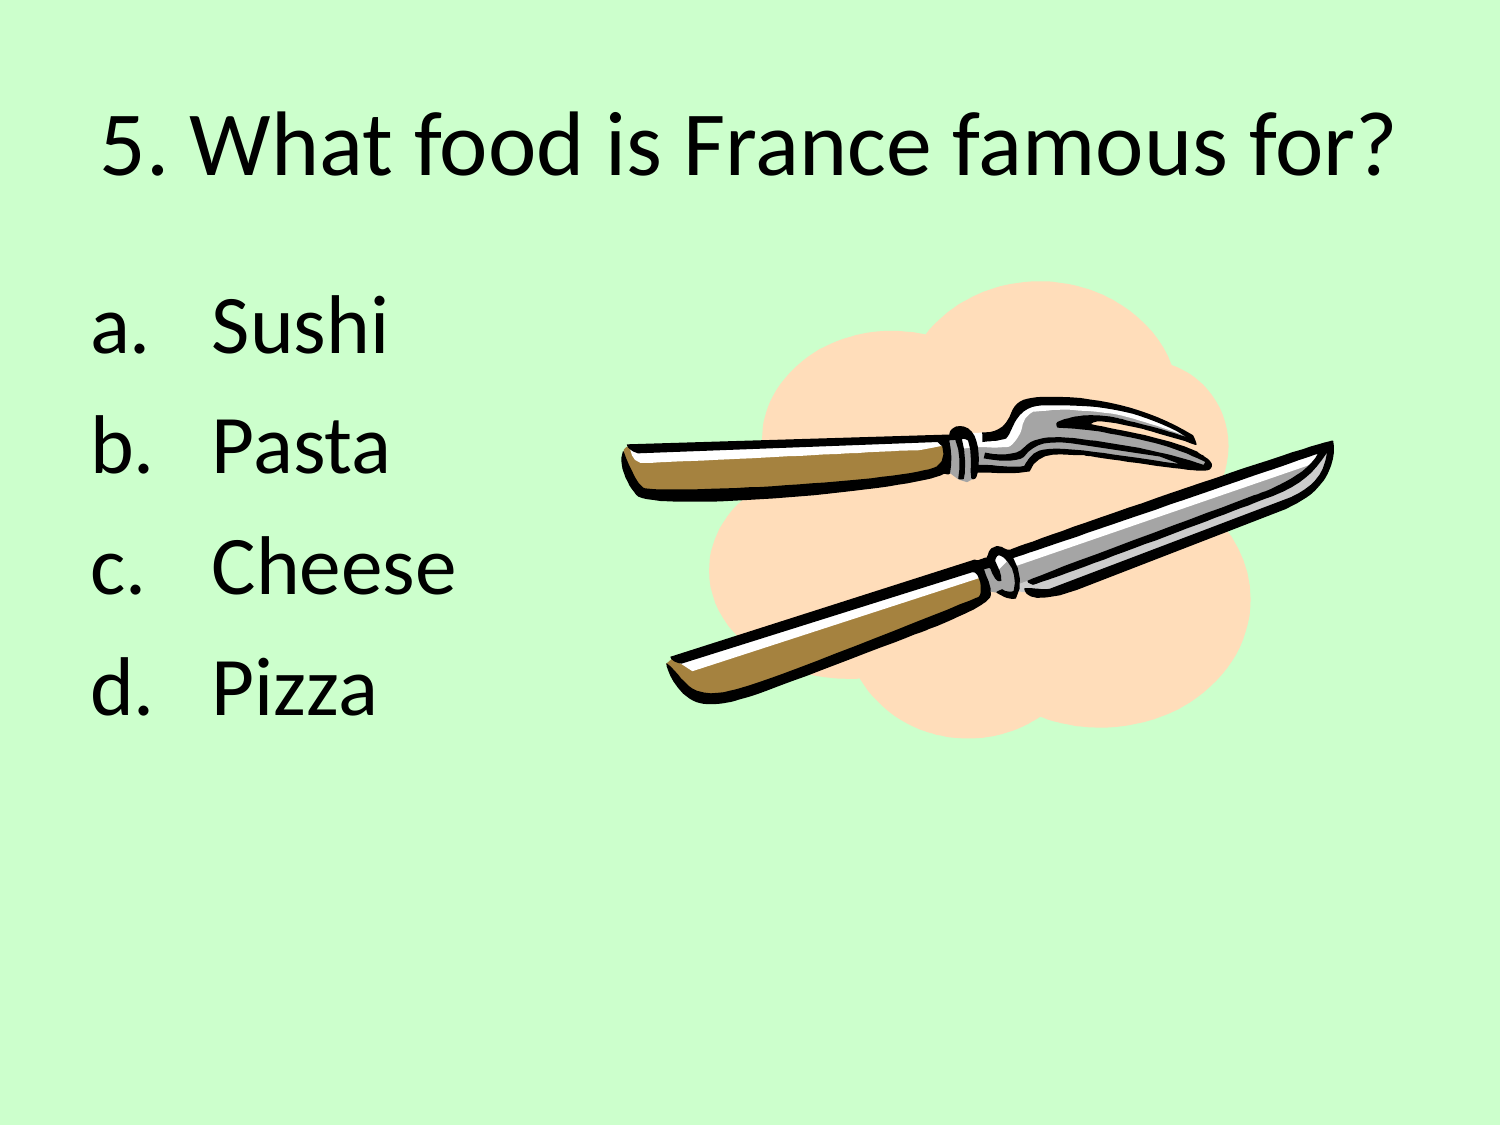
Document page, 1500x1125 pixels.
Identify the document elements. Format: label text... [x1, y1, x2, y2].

title 5. What food is France famous for? [75, 45, 1426, 233]
list Sushi Pasta Cheese Pizza [75, 262, 1426, 1005]
picture [621, 281, 1335, 739]
